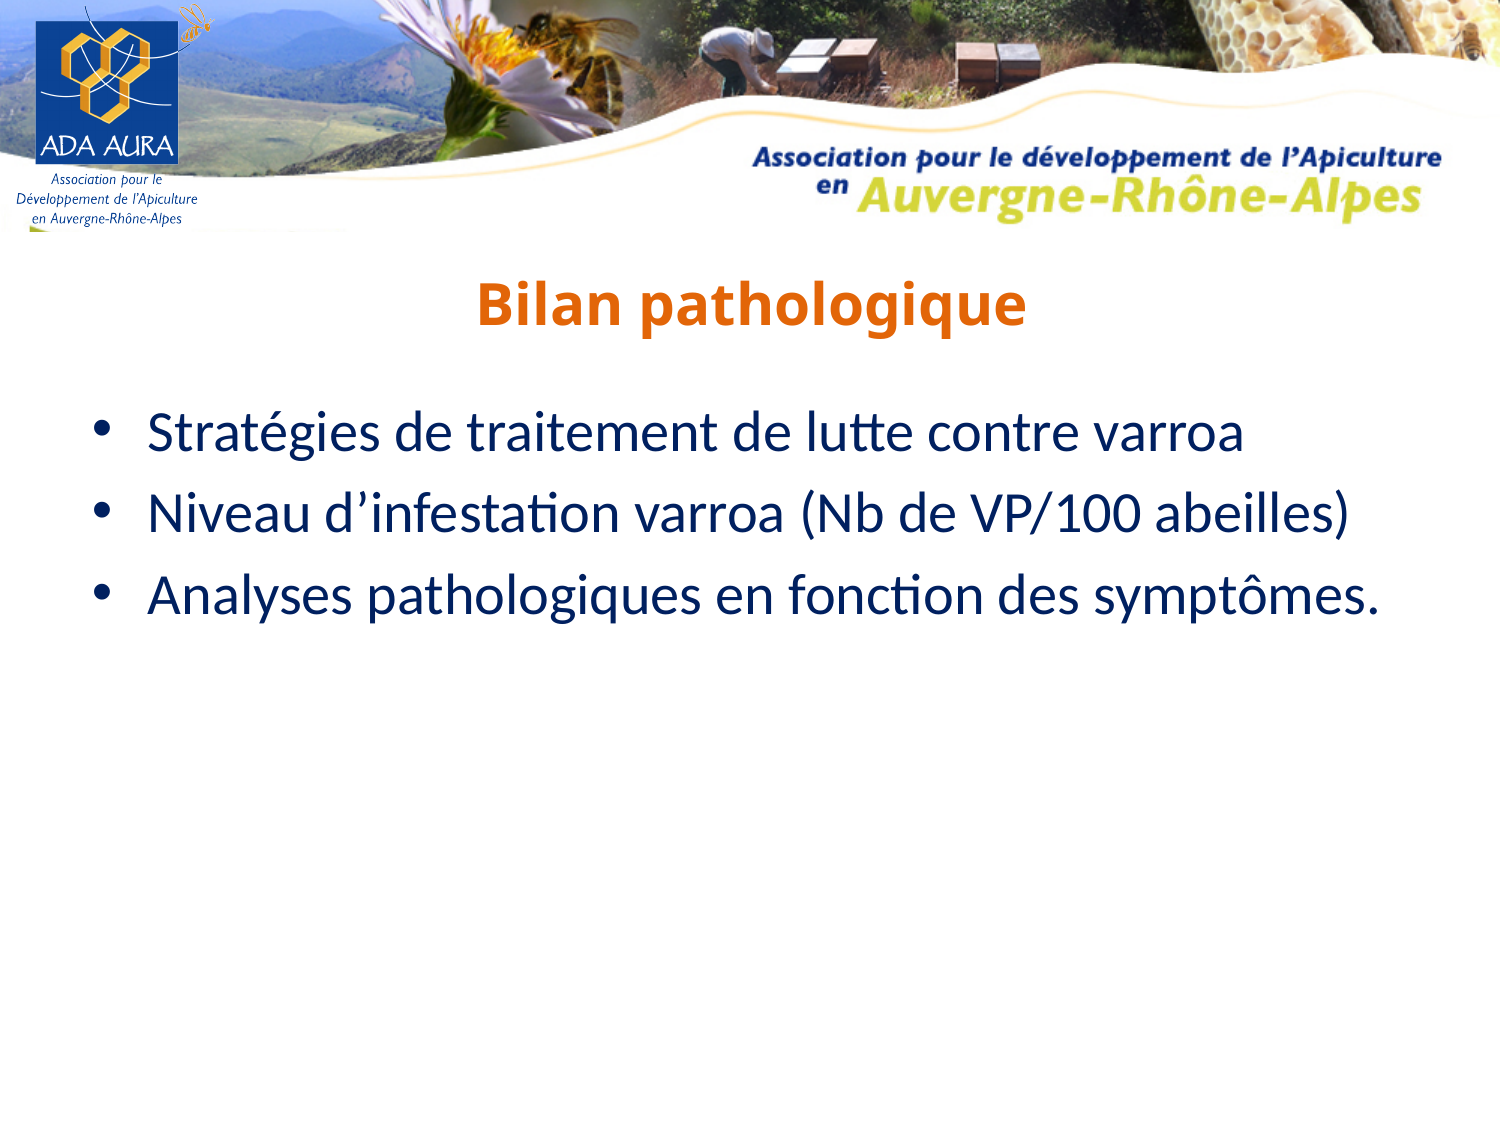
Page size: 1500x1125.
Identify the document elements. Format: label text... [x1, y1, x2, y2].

picture [0, 0, 1500, 232]
list Stratégies de traitement de lutte contre varroa Niveau d’infestation varroa (Nb de VP/100 abeilles) Analyses pathologiques en fonction des symptômes. [76, 385, 1447, 669]
title Bilan pathologique [76, 243, 1427, 361]
